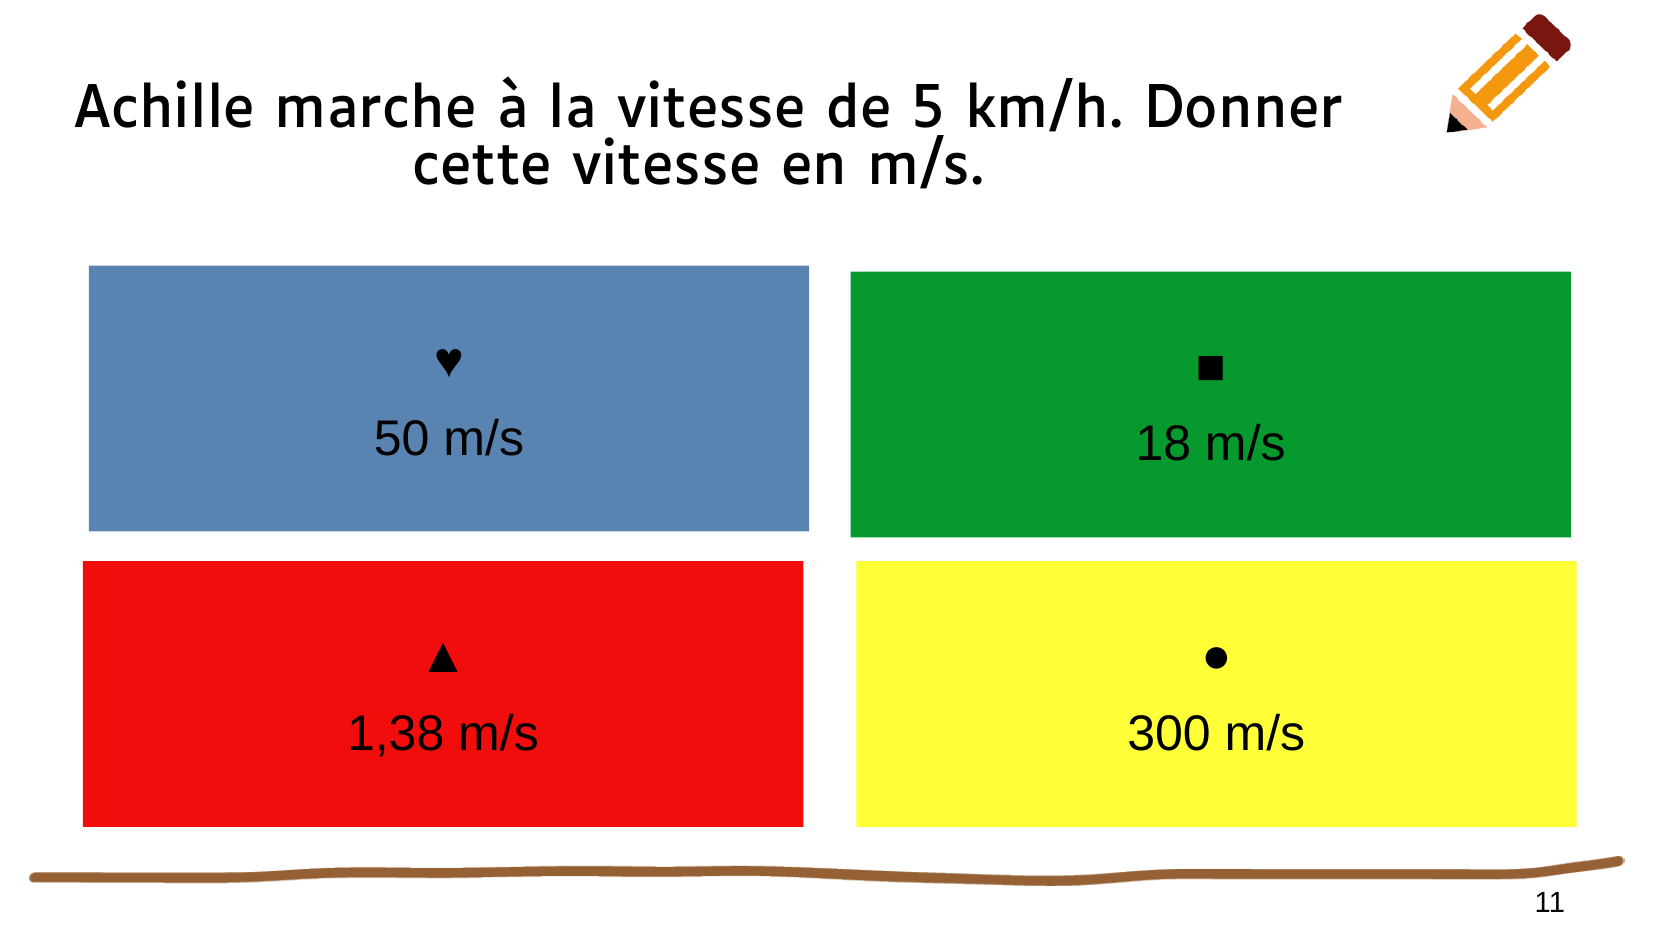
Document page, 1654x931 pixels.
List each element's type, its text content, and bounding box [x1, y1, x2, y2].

title Achille marche à la vitesse de 5 km/h. Donner cette vitesse en m/s. [29, 83, 1388, 198]
picture [29, 856, 1625, 886]
list ● 300 m/s [856, 561, 1577, 827]
list ▲ 1,38 m/s [82, 561, 804, 827]
picture [1446, 14, 1571, 133]
list ■ 18 m/s [850, 271, 1571, 538]
list ♥ 50 m/s [88, 265, 810, 532]
